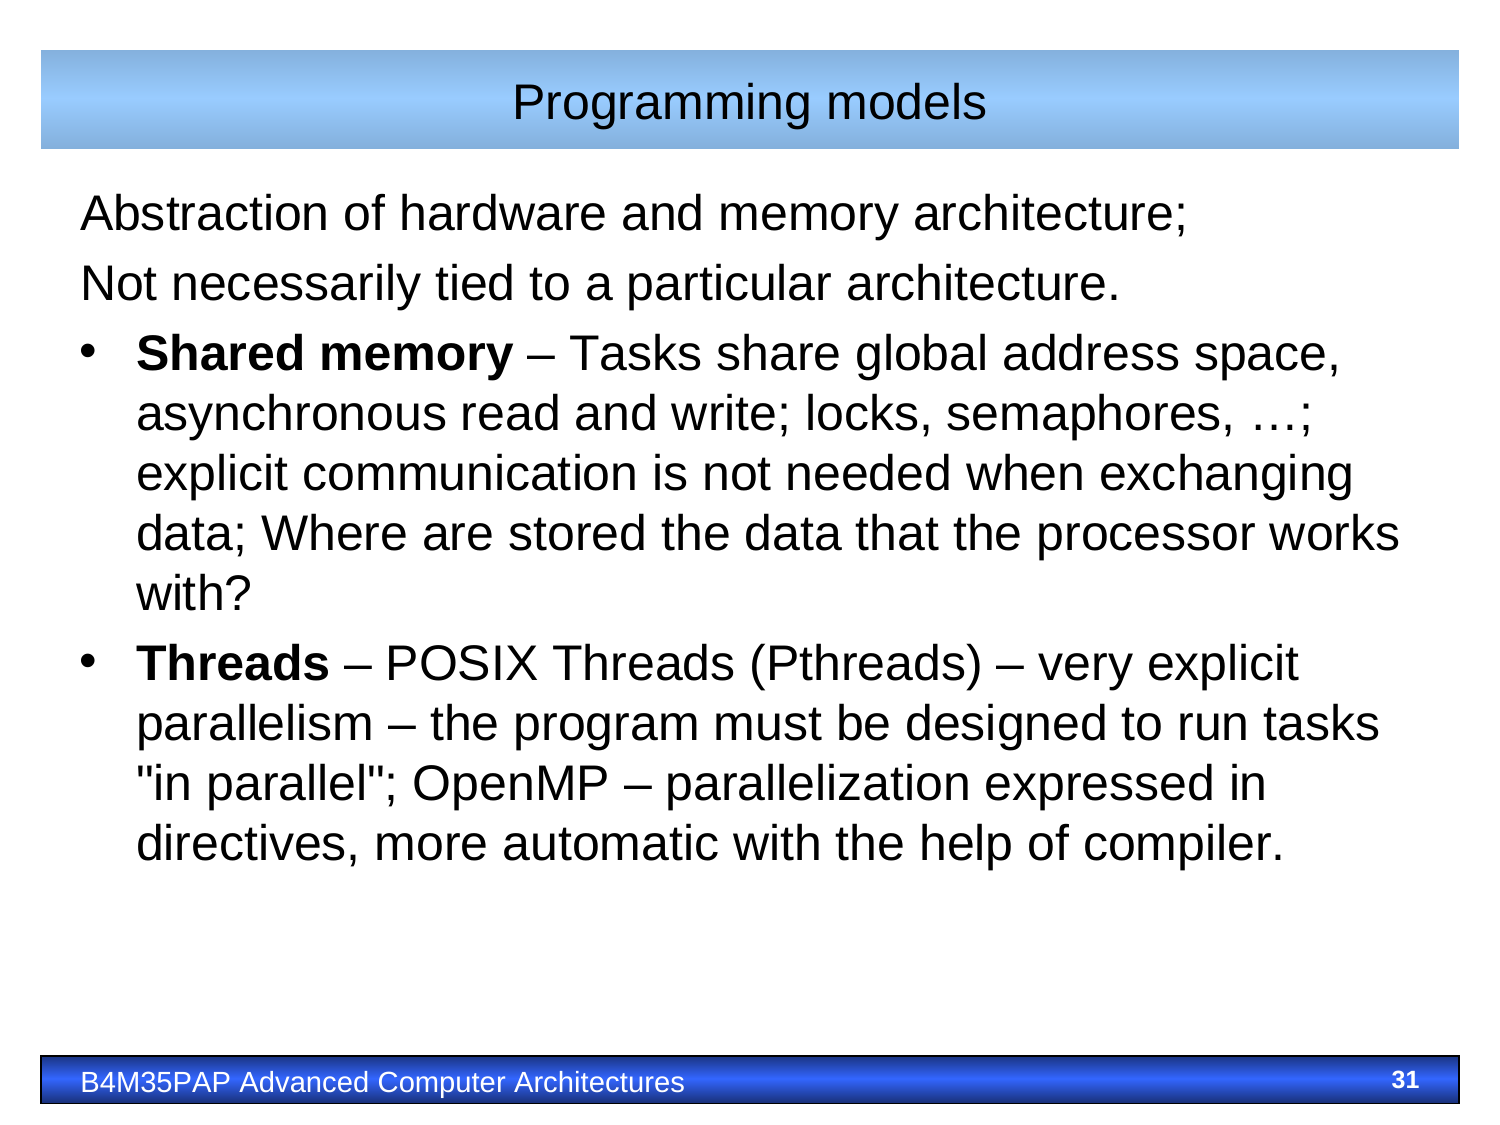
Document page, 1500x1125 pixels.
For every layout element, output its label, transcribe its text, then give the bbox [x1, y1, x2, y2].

title Programming models [41, 50, 1459, 149]
list Abstraction of hardware and memory architecture; Not necessarily tied to a particular architecture. Shared memory – Tasks share global address space, asynchronous read and write; locks, semaphores, …; explicit communication is not needed when exchanging data; Where are stored the data that the processor works with? Threads – POSIX Threads (Pthreads) – very explicit parallelism – the program must be designed to run tasks "in parallel"; OpenMP – parallelization expressed in directives, more automatic with the help of compiler. [64, 172, 1459, 1000]
